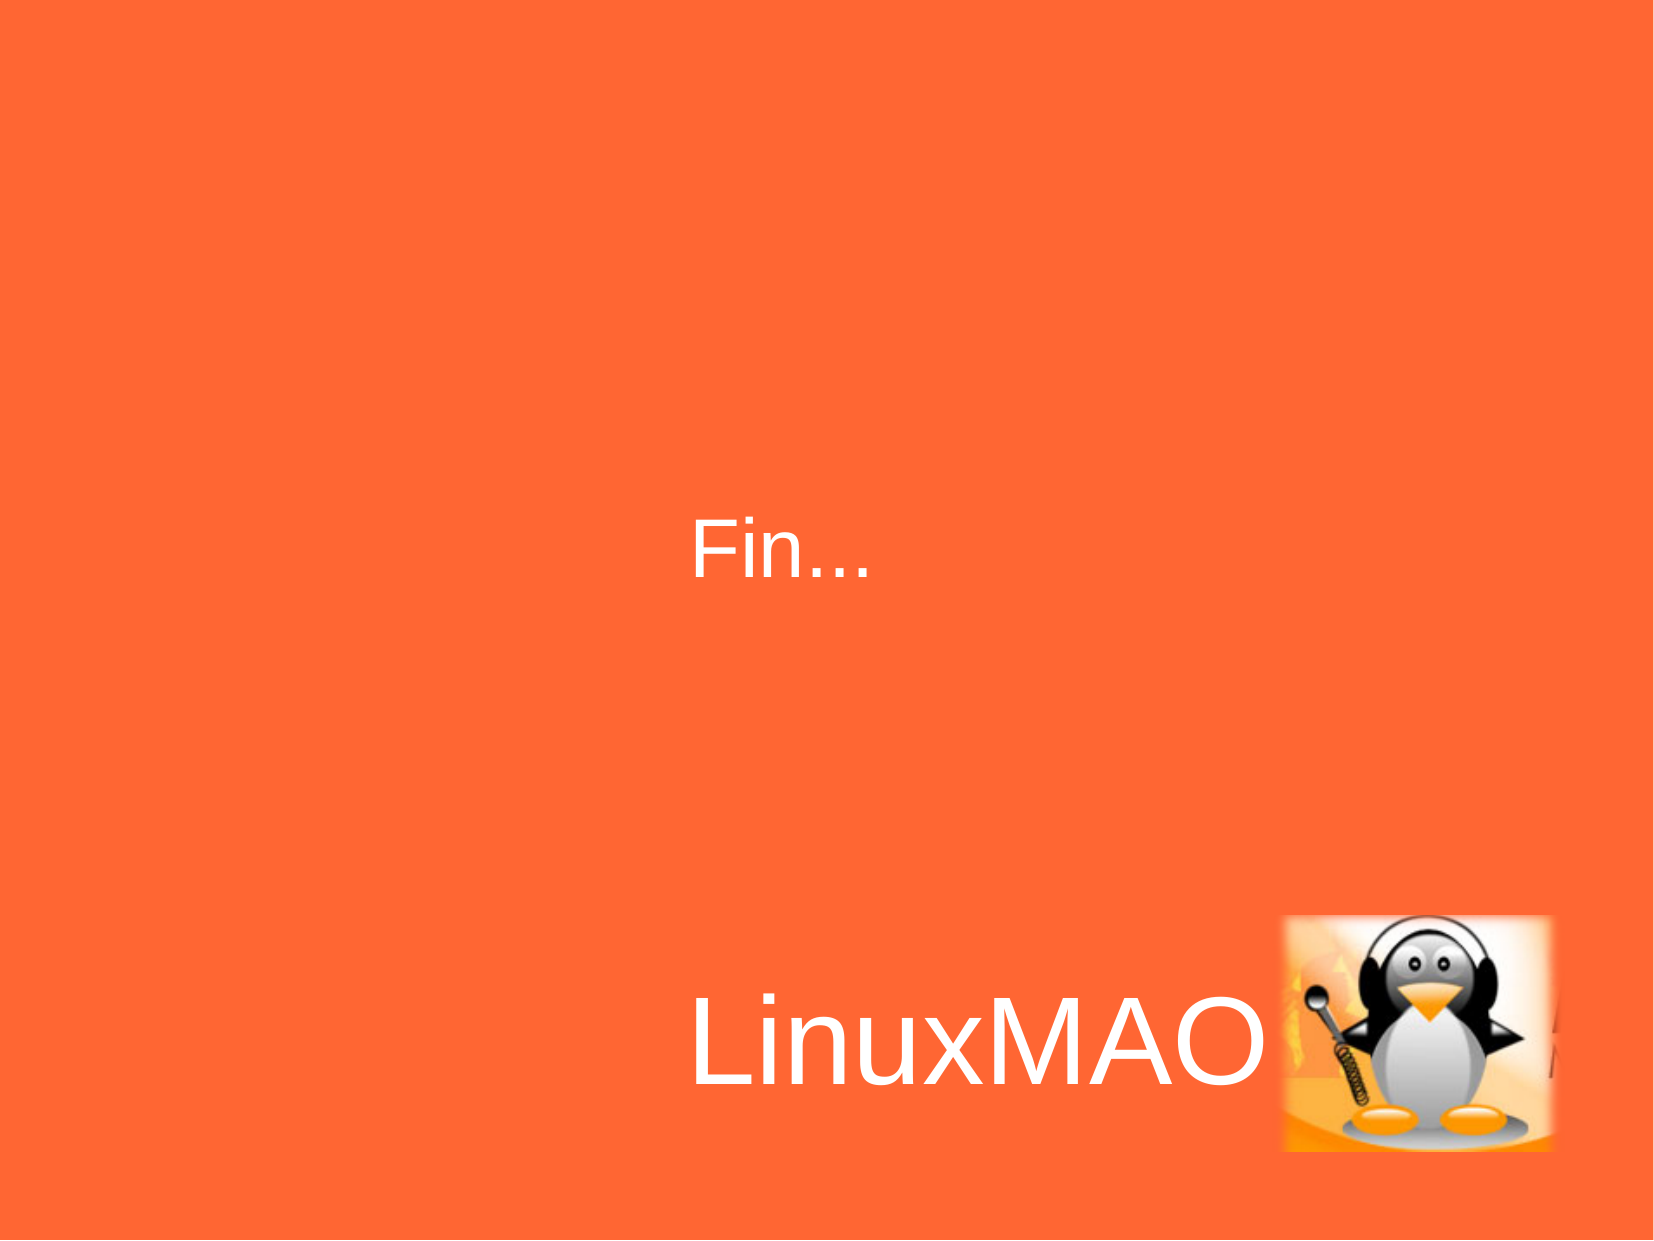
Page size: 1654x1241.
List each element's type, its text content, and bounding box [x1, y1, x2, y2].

text_box LinuxMAO [649, 971, 1270, 1127]
text_box Fin... [0, 501, 1565, 606]
picture [1272, 915, 1565, 1152]
